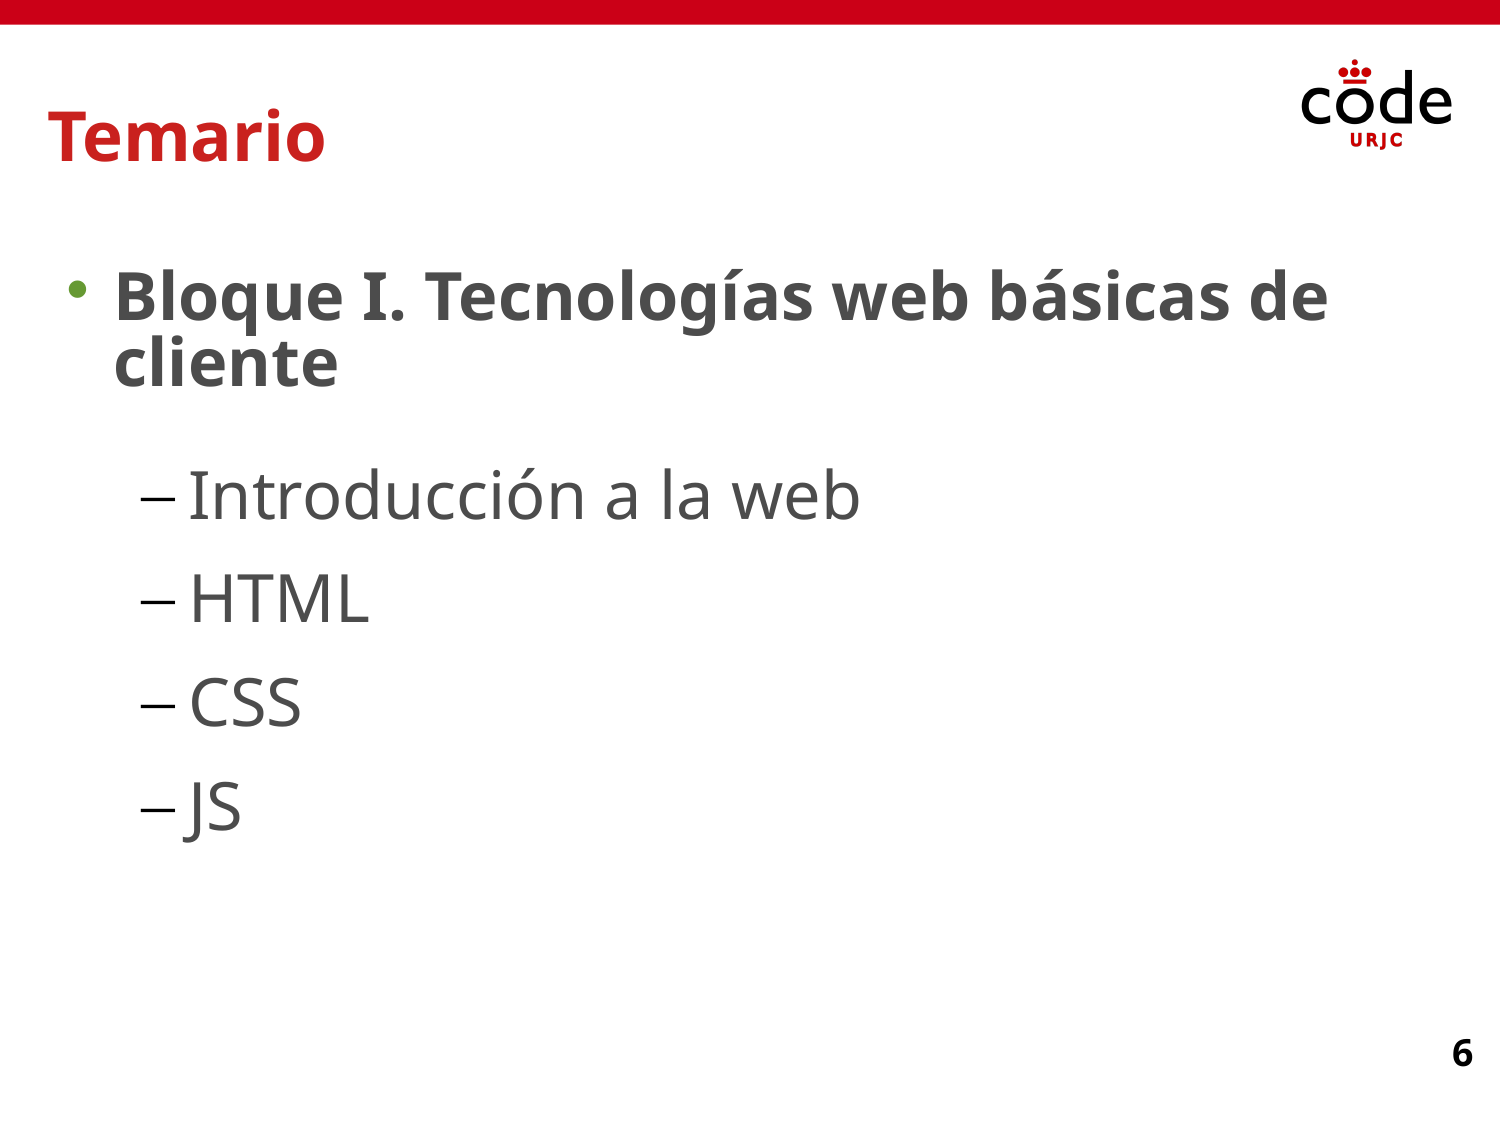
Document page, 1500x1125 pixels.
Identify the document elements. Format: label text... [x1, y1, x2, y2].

list Bloque I. Tecnologías web básicas de cliente Introducción a la web HTML CSS JS [51, 259, 1436, 1013]
picture [1284, 50, 1468, 161]
title Temario [32, 79, 1383, 189]
